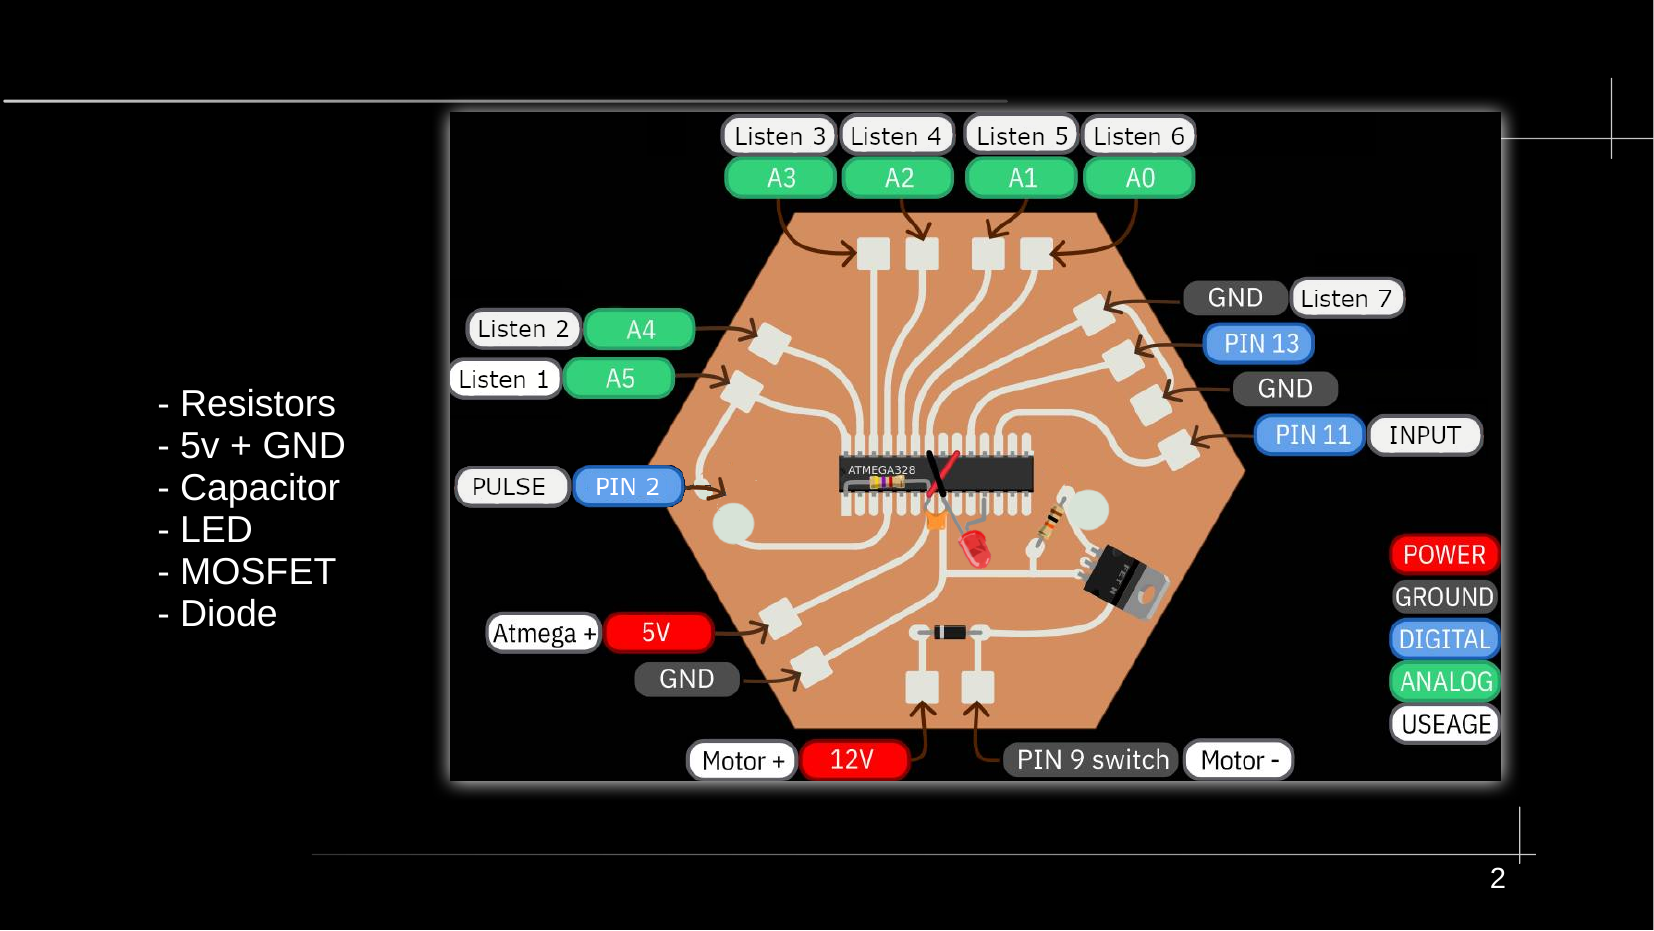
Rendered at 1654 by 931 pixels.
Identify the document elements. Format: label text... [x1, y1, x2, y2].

picture [450, 112, 1501, 781]
text_box - Resistors - 5v + GND - Capacitor - LED - MOSFET - Diode [142, 375, 435, 684]
